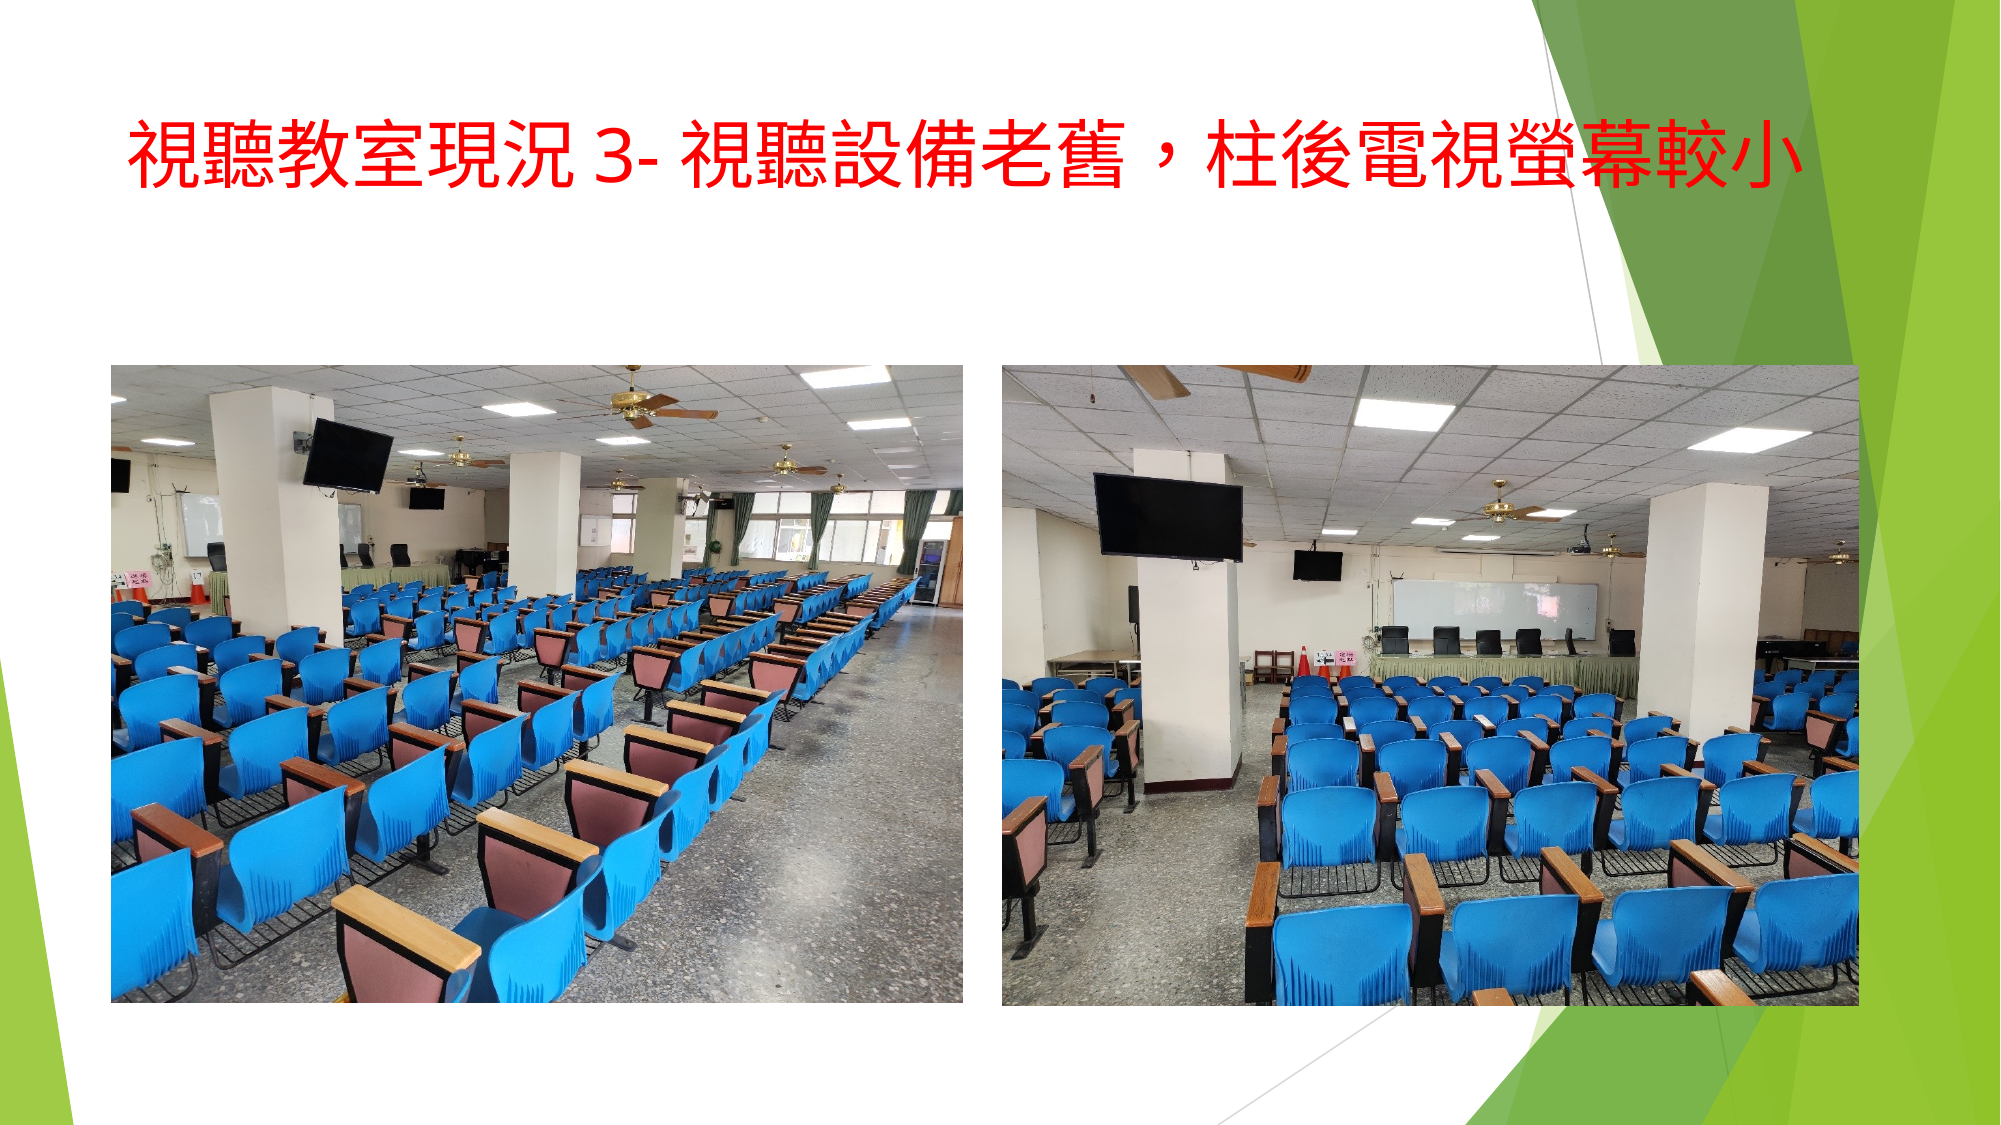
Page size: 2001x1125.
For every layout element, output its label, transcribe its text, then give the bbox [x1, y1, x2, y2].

picture [138, 757, 144, 764]
picture [111, 365, 963, 1003]
title 視聽教室現況3-視聽設備老舊，柱後電視螢幕較小 [111, 99, 1859, 317]
picture [111, 960, 121, 969]
picture [1002, 365, 1859, 1006]
